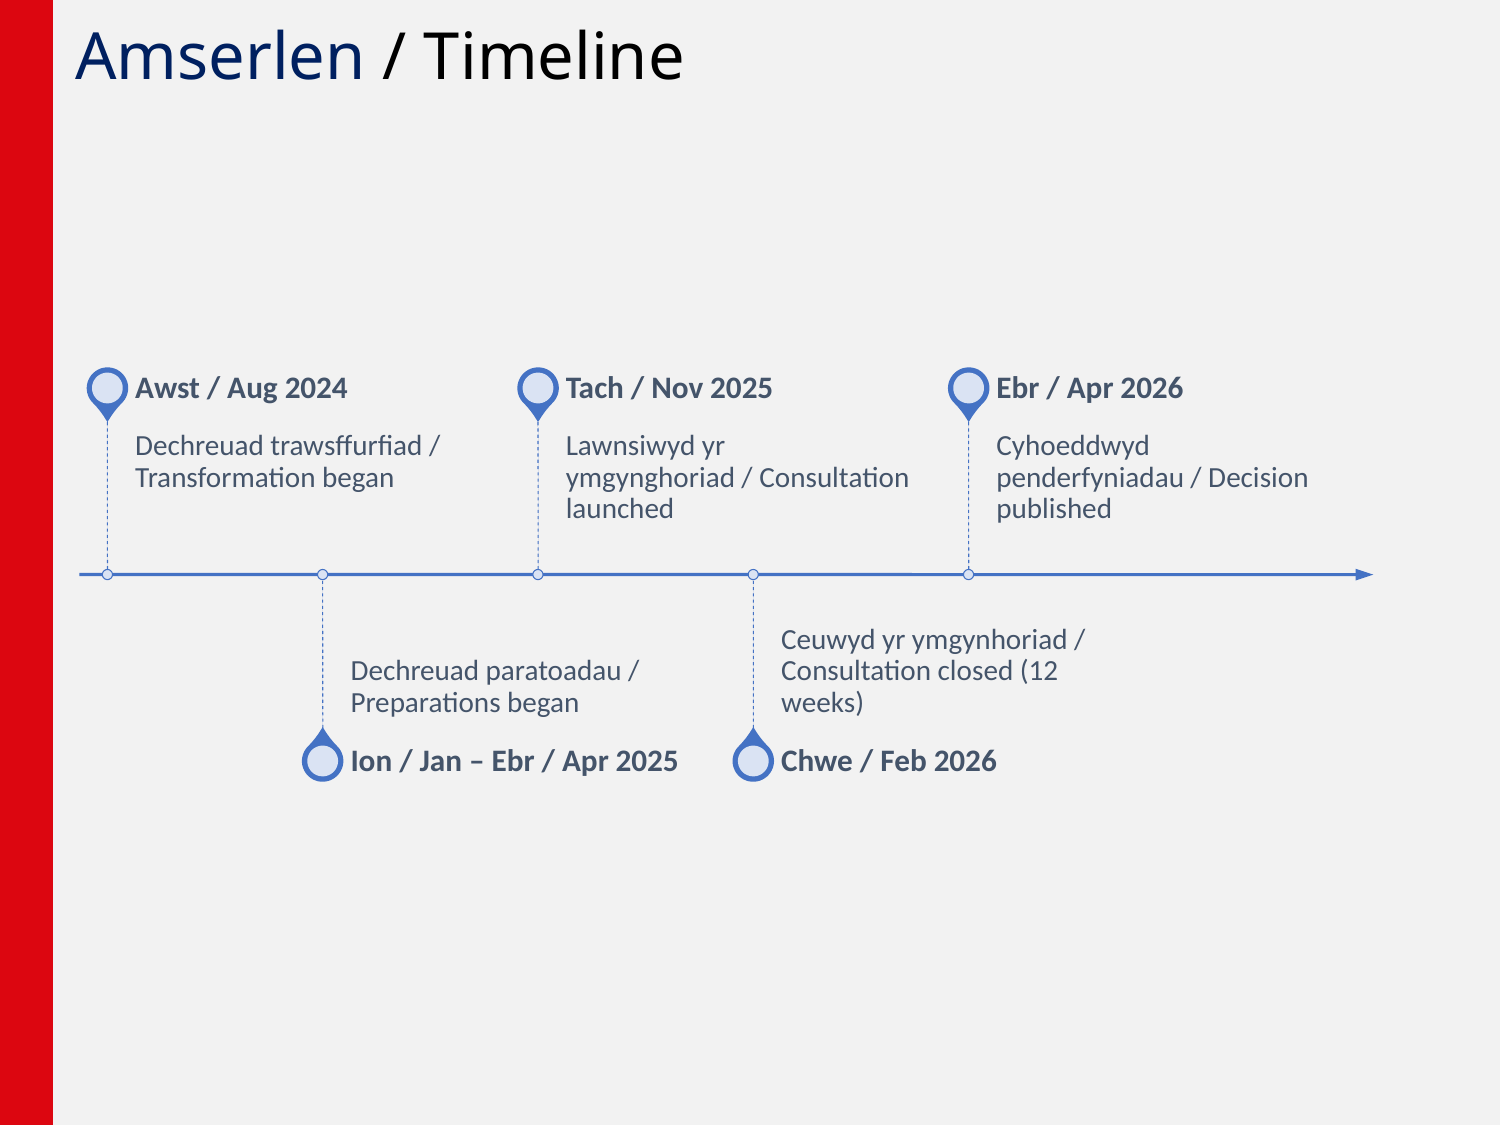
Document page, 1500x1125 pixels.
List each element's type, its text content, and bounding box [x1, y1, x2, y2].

text_box Awst / Aug 2024 [135, 360, 495, 416]
title Amserlen / Timeline [60, 15, 1354, 179]
text_box [79, 368, 135, 580]
text_box Cyhoeddwyd penderfyniadau / Decision published [996, 416, 1356, 575]
text_box [518, 368, 558, 580]
text_box [733, 569, 773, 781]
text_box Ebr / Apr 2026 [996, 360, 1356, 416]
text_box Chwe / Feb 2026 [781, 733, 1141, 789]
text_box Tach / Nov 2025 [565, 360, 925, 416]
text_box Ion / Jan – Ebr / Apr 2025 [350, 733, 710, 789]
text_box Lawnsiwyd yr ymgynghoriad / Consultation launched [565, 416, 925, 575]
text_box [949, 368, 989, 580]
text_box Dechreuad trawsffurfiad / Transformation began [135, 416, 495, 575]
text_box [302, 569, 343, 781]
text_box Ceuwyd yr ymgynhoriad / Consultation closed (12 weeks) [781, 574, 1141, 733]
text_box Dechreuad paratoadau / Preparations began [350, 574, 710, 733]
